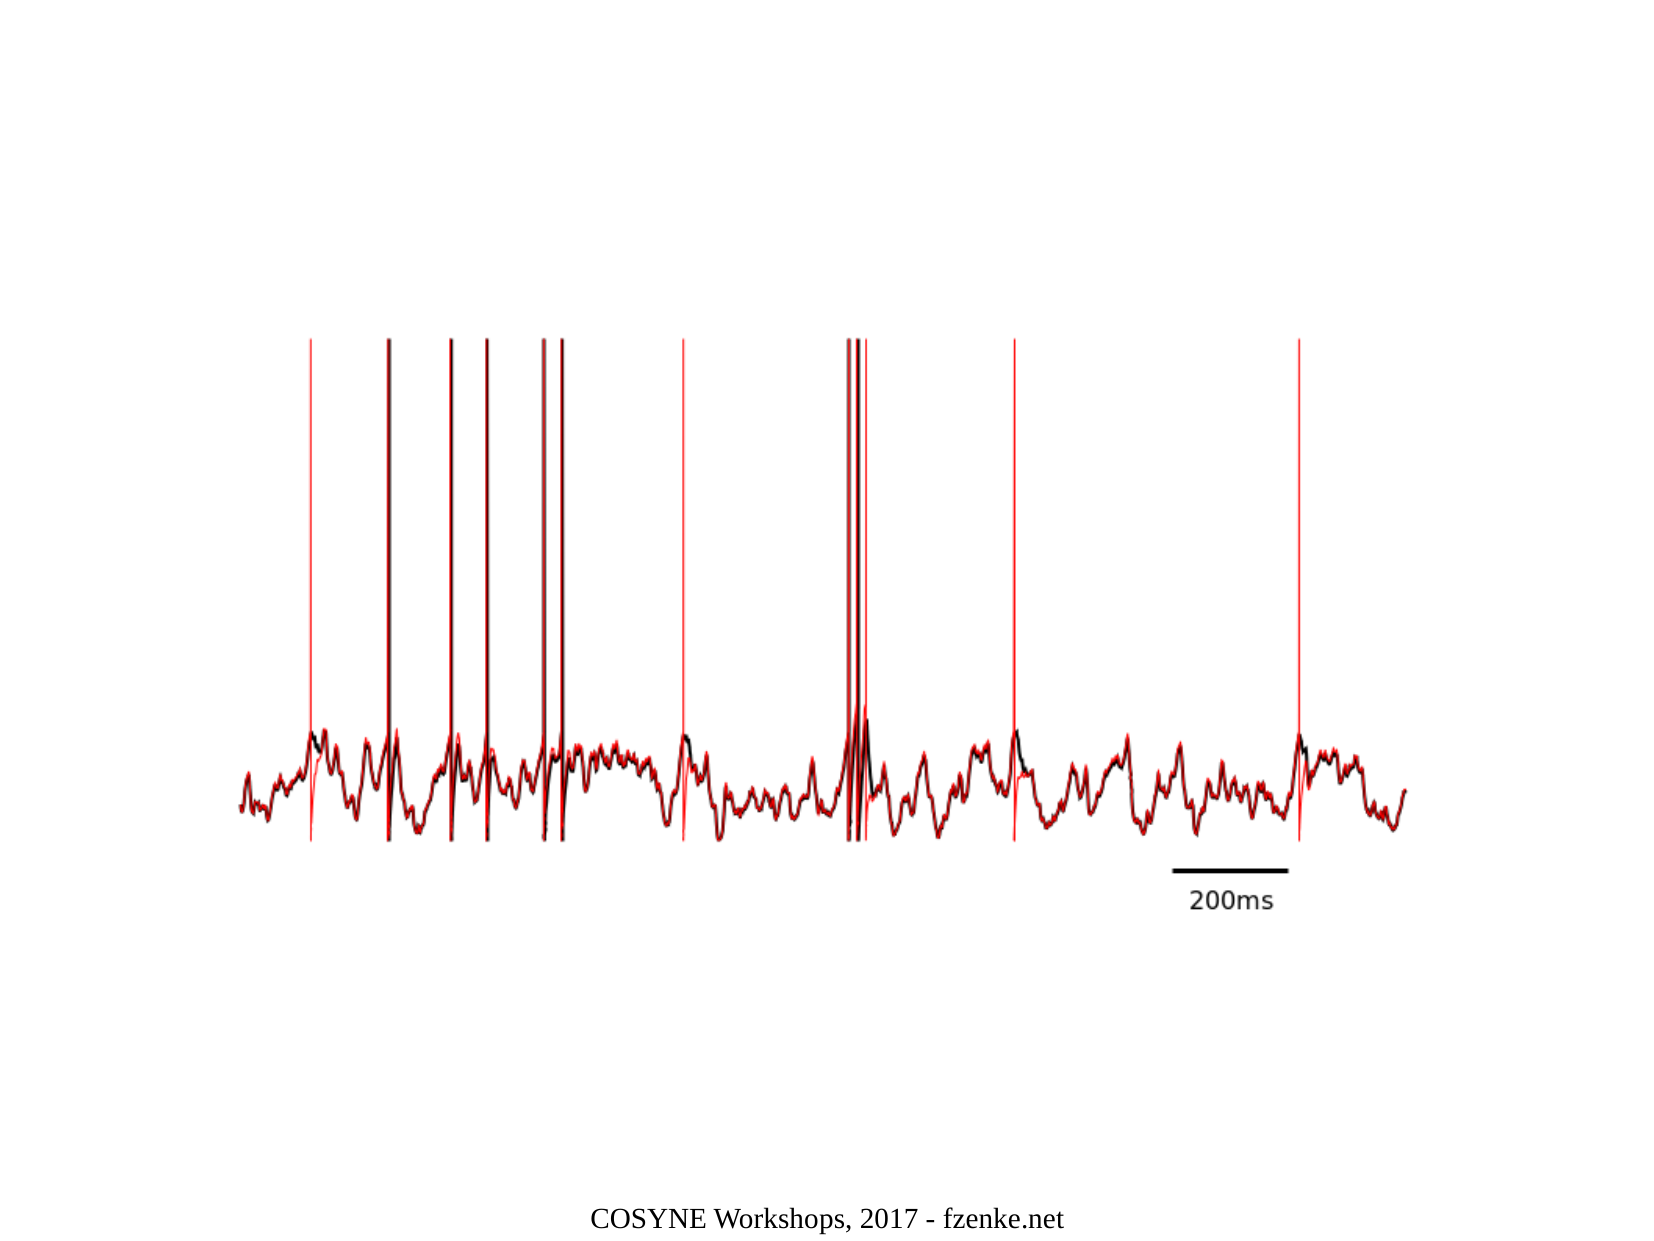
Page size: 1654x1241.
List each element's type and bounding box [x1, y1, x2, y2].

picture [201, 307, 1452, 933]
